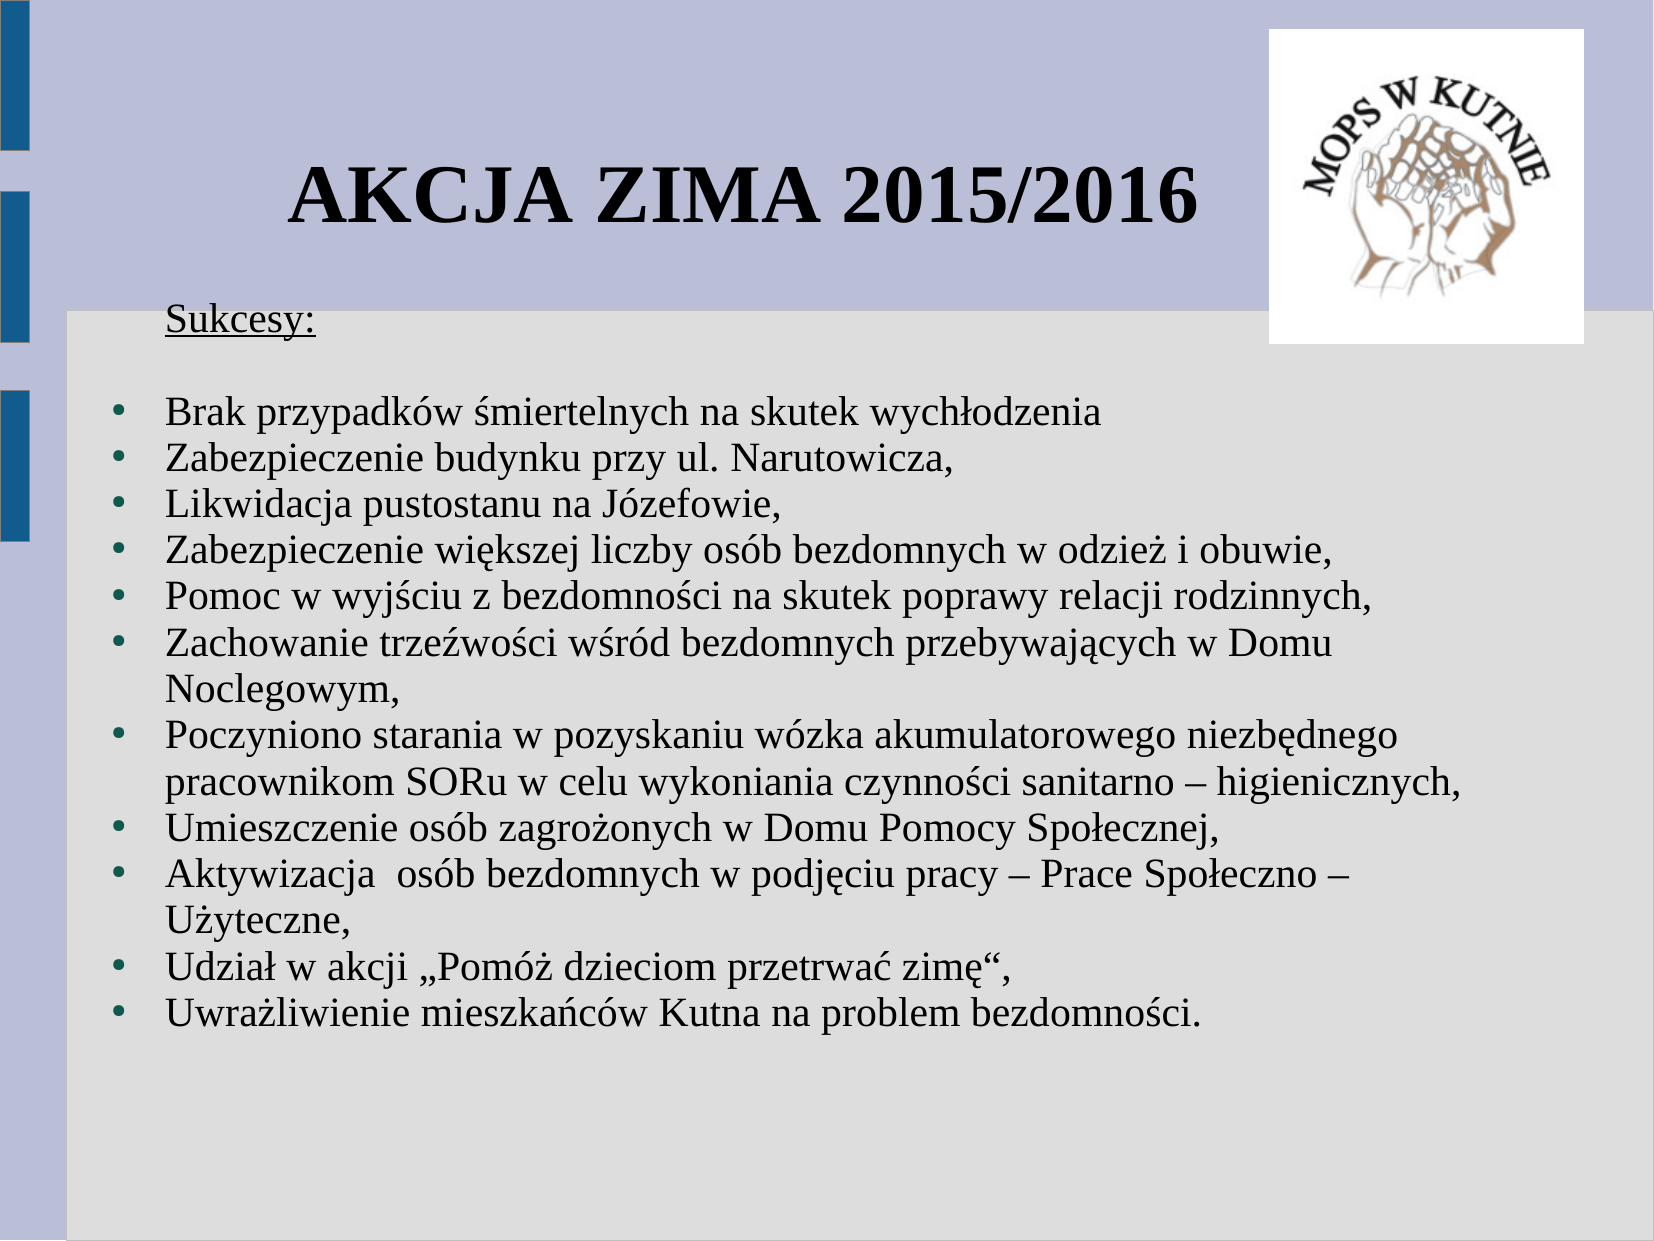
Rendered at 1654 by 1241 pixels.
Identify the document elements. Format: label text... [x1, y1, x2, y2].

list Sukcesy: Brak przypadków śmiertelnych na skutek wychłodzenia Zabezpieczenie budynku przy ul. Narutowicza, Likwidacja pustostanu na Józefowie, Zabezpieczenie większej liczby osób bezdomnych w odzież i obuwie, Pomoc w wyjściu z bezdomności na skutek poprawy relacji rodzinnych, Zachowanie trzeźwości wśród bezdomnych przebywających w Domu Noclegowym, Poczyniono starania w pozyskaniu wózka akumulatorowego niezbędnego pracownikom SORu w celu wykoniania czynności sanitarno – higienicznych, Umieszczenie osób zagrożonych w Domu Pomocy Społecznej, Aktywizacja osób bezdomnych w podjęciu pracy – Prace Społeczno – Użyteczne, Udział w akcji „Pomóż dzieciom przetrwać zimę“, Uwrażliwienie mieszkańców Kutna na problem bezdomności. [93, 295, 1506, 1220]
picture [1269, 29, 1584, 344]
title AKCJA ZIMA 2015/2016 [121, 91, 1269, 295]
